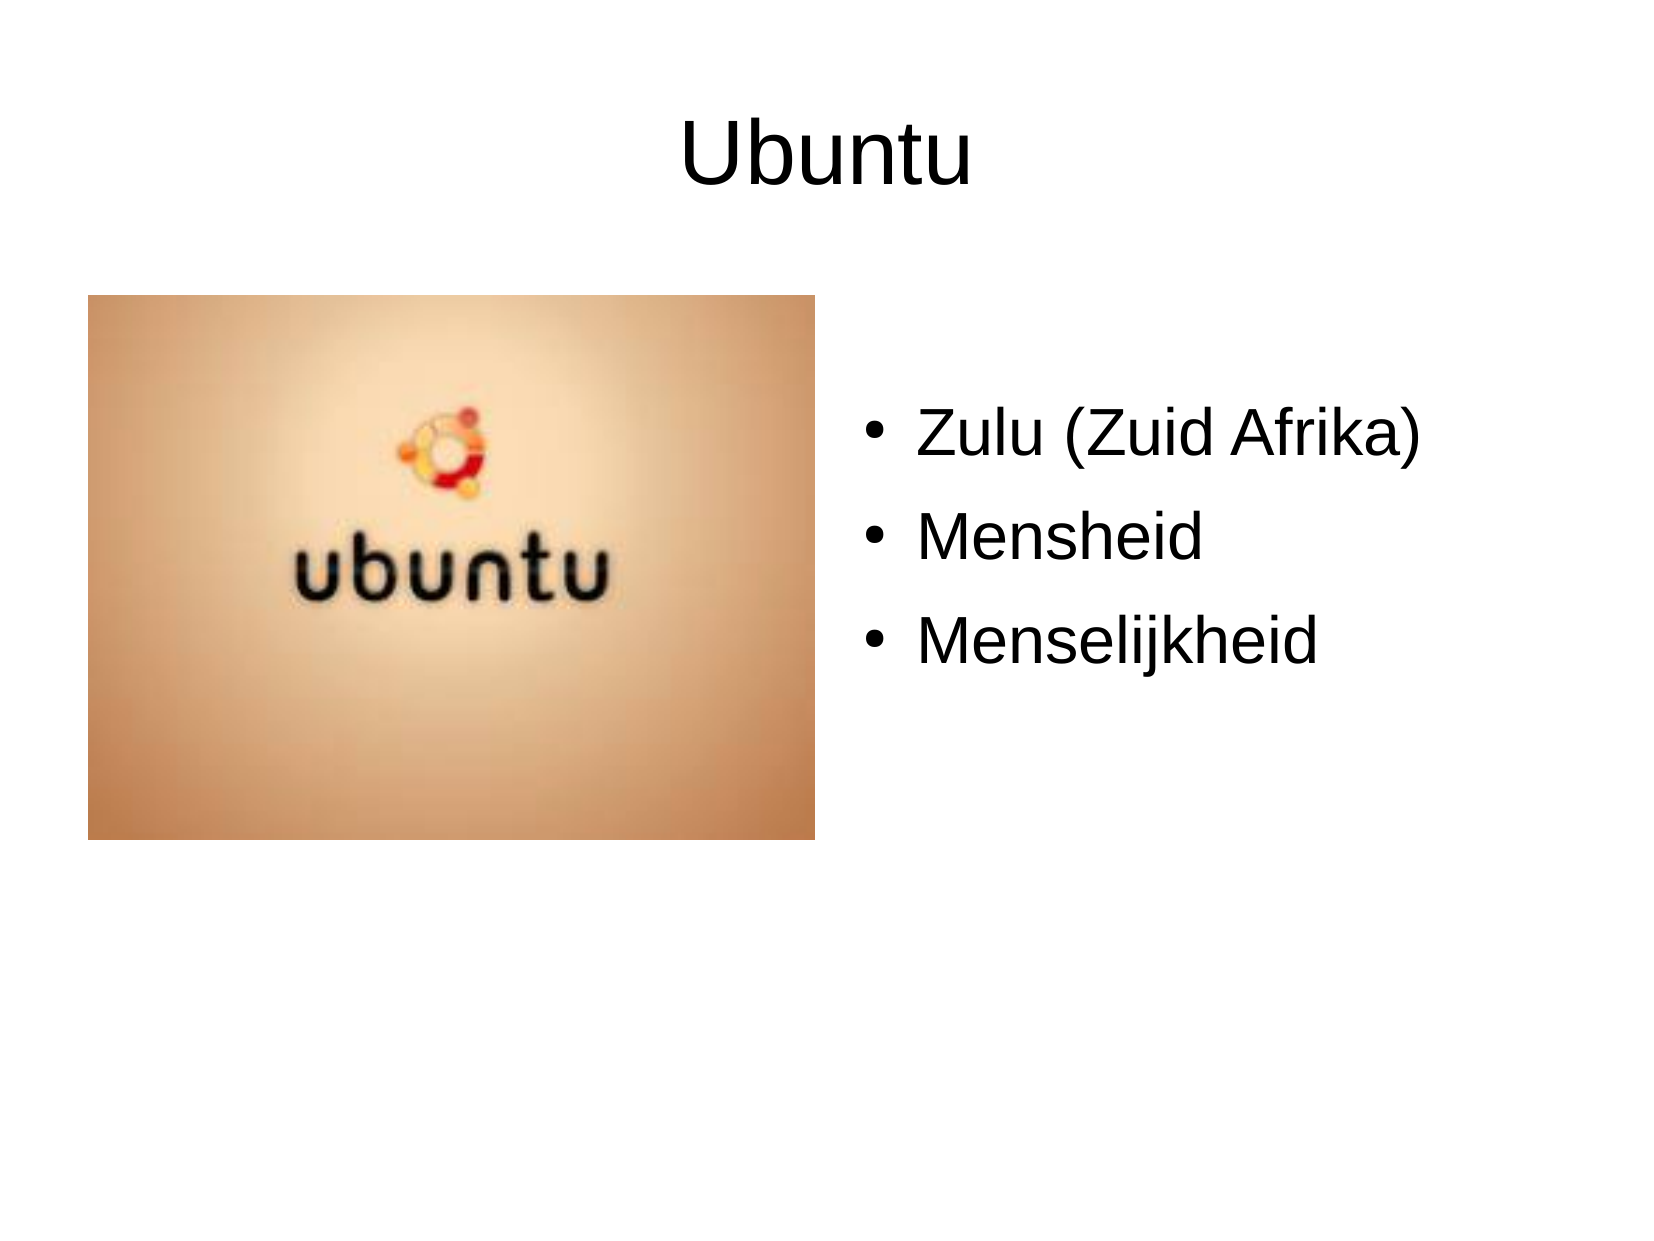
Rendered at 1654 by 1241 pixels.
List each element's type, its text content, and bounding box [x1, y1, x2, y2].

picture [88, 295, 815, 840]
list Zulu (Zuid Afrika) Mensheid Menselijkheid [845, 290, 1572, 1109]
title Ubuntu [82, 56, 1571, 250]
